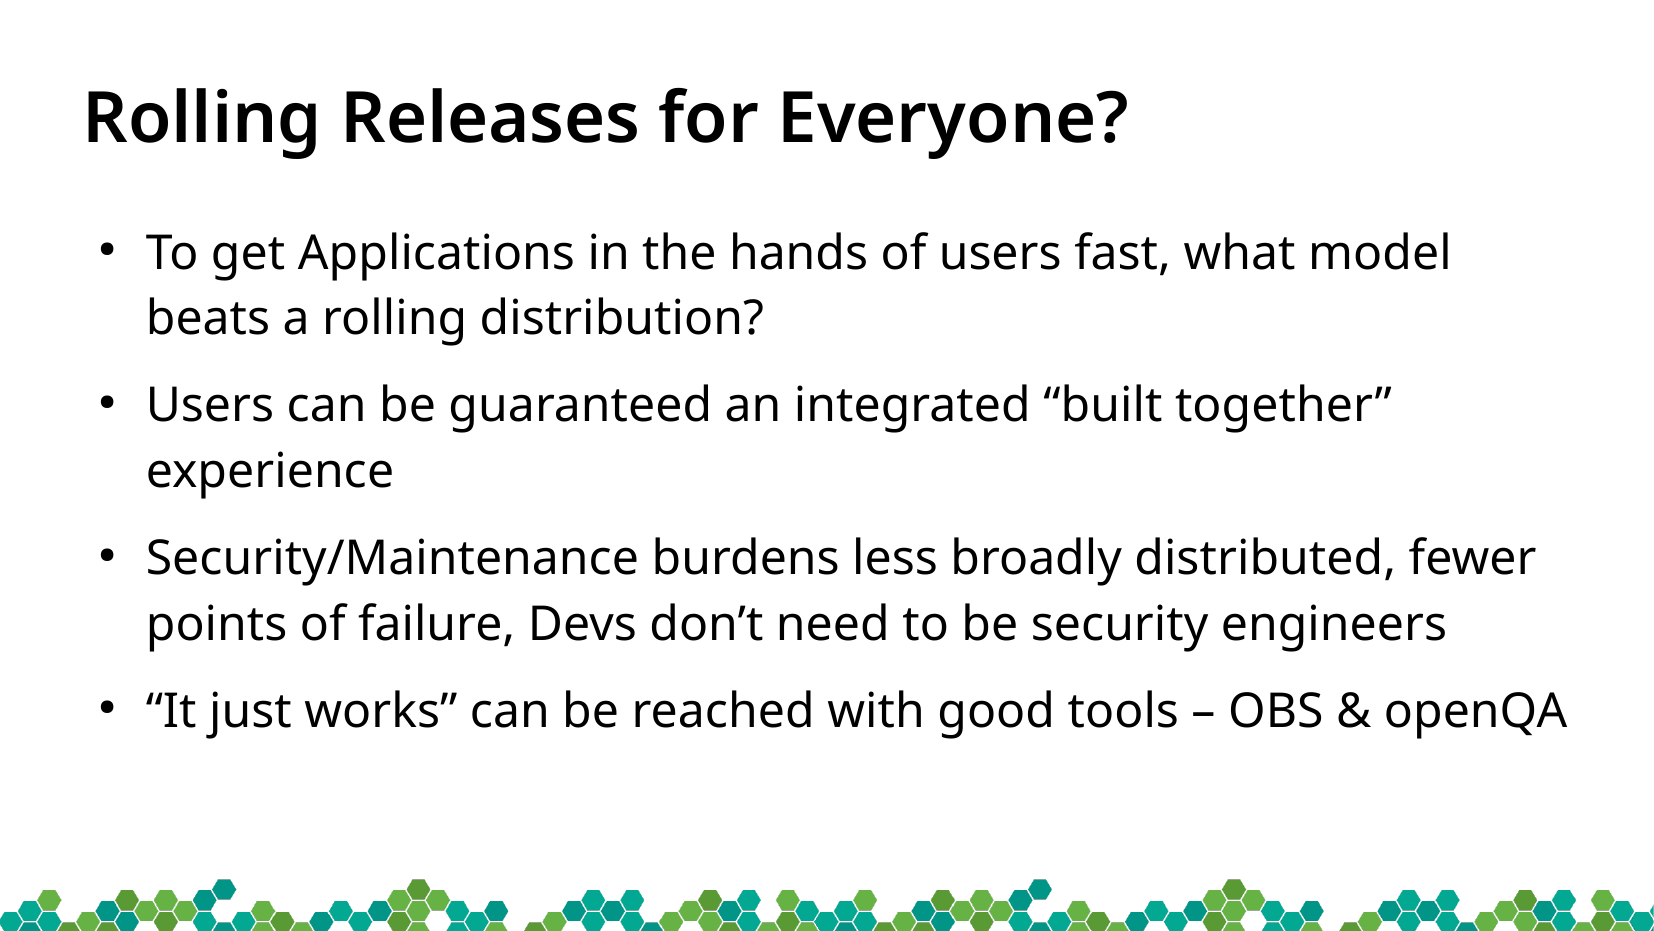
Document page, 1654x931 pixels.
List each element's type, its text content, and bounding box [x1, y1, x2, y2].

picture [0, 871, 1654, 931]
title Rolling Releases for Everyone? [82, 37, 1571, 193]
list To get Applications in the hands of users fast, what model beats a rolling distribution? Users can be guaranteed an integrated “built together” experience Security/Maintenance burdens less broadly distributed, fewer points of failure, Devs don’t need to be security engineers “It just works” can be reached with good tools – OBS & openQA [82, 217, 1571, 855]
